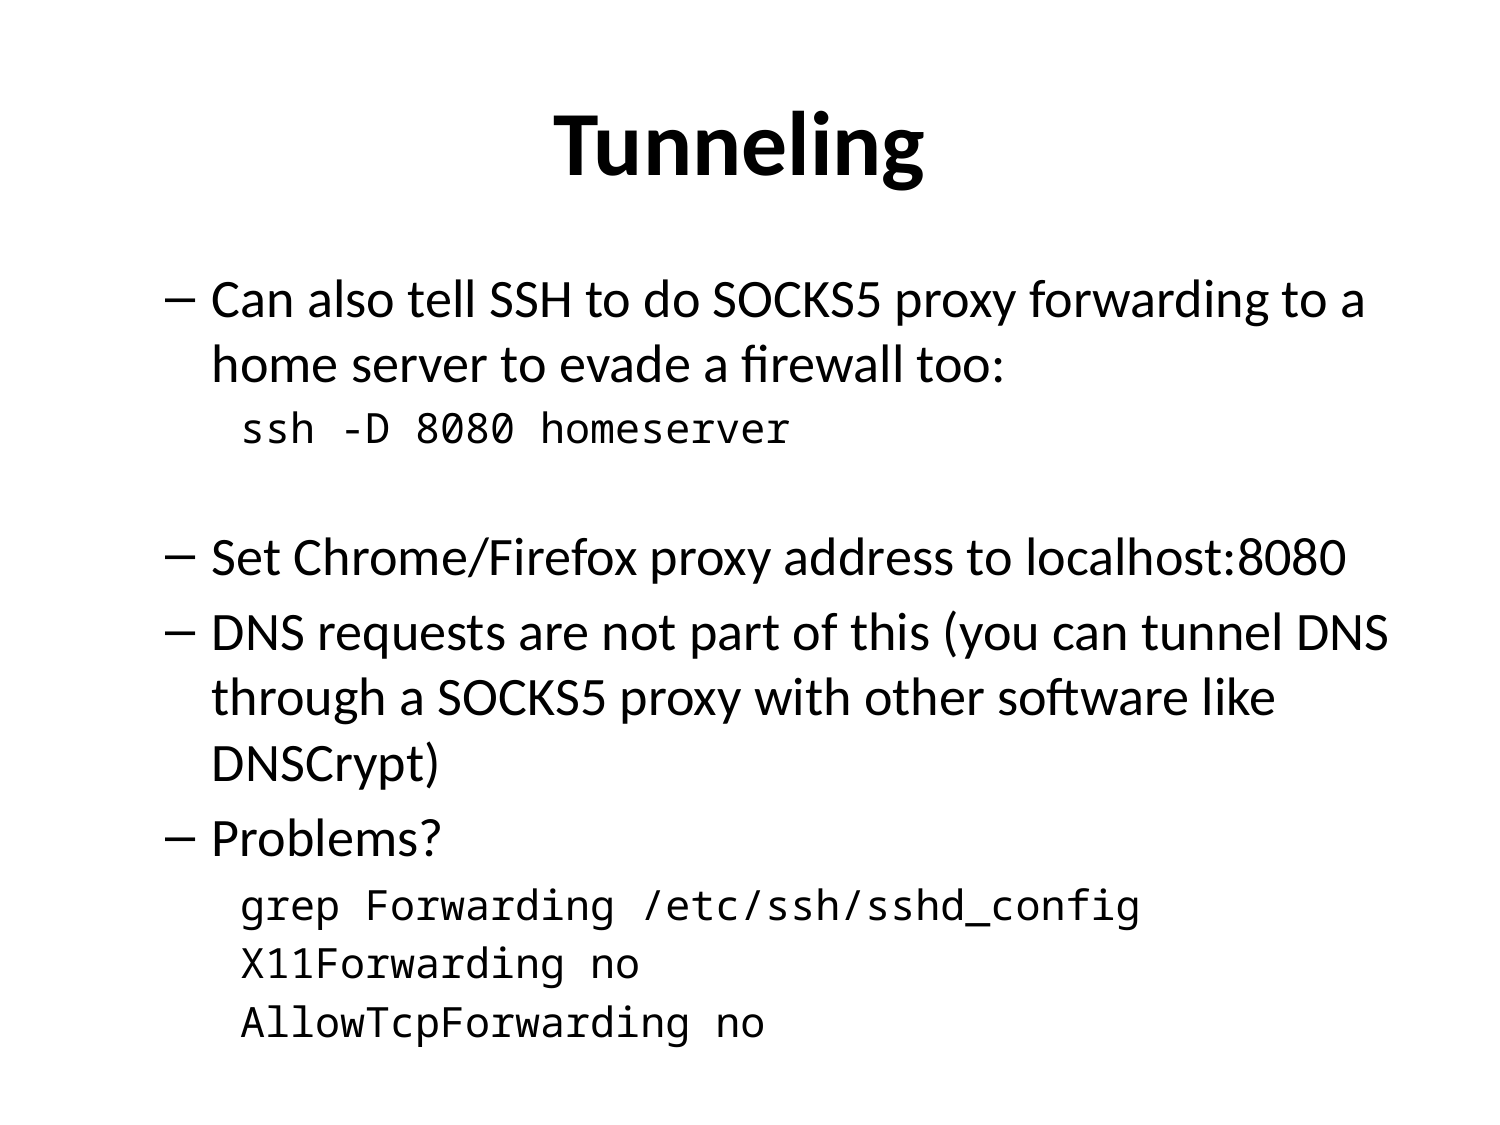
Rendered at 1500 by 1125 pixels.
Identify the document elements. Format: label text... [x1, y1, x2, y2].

title Tunneling [75, 45, 1425, 233]
list Can also tell SSH to do SOCKS5 proxy forwarding to a home server to evade a firewall too: ssh -D 8080 homeserver Set Chrome/Firefox proxy address to localhost:8080 DNS requests are not part of this (you can tunnel DNS through a SOCKS5 proxy with other software like DNSCrypt) Problems? grep Forwarding /etc/ssh/sshd_config X11Forwarding no AllowTcpForwarding no [75, 255, 1471, 1059]
